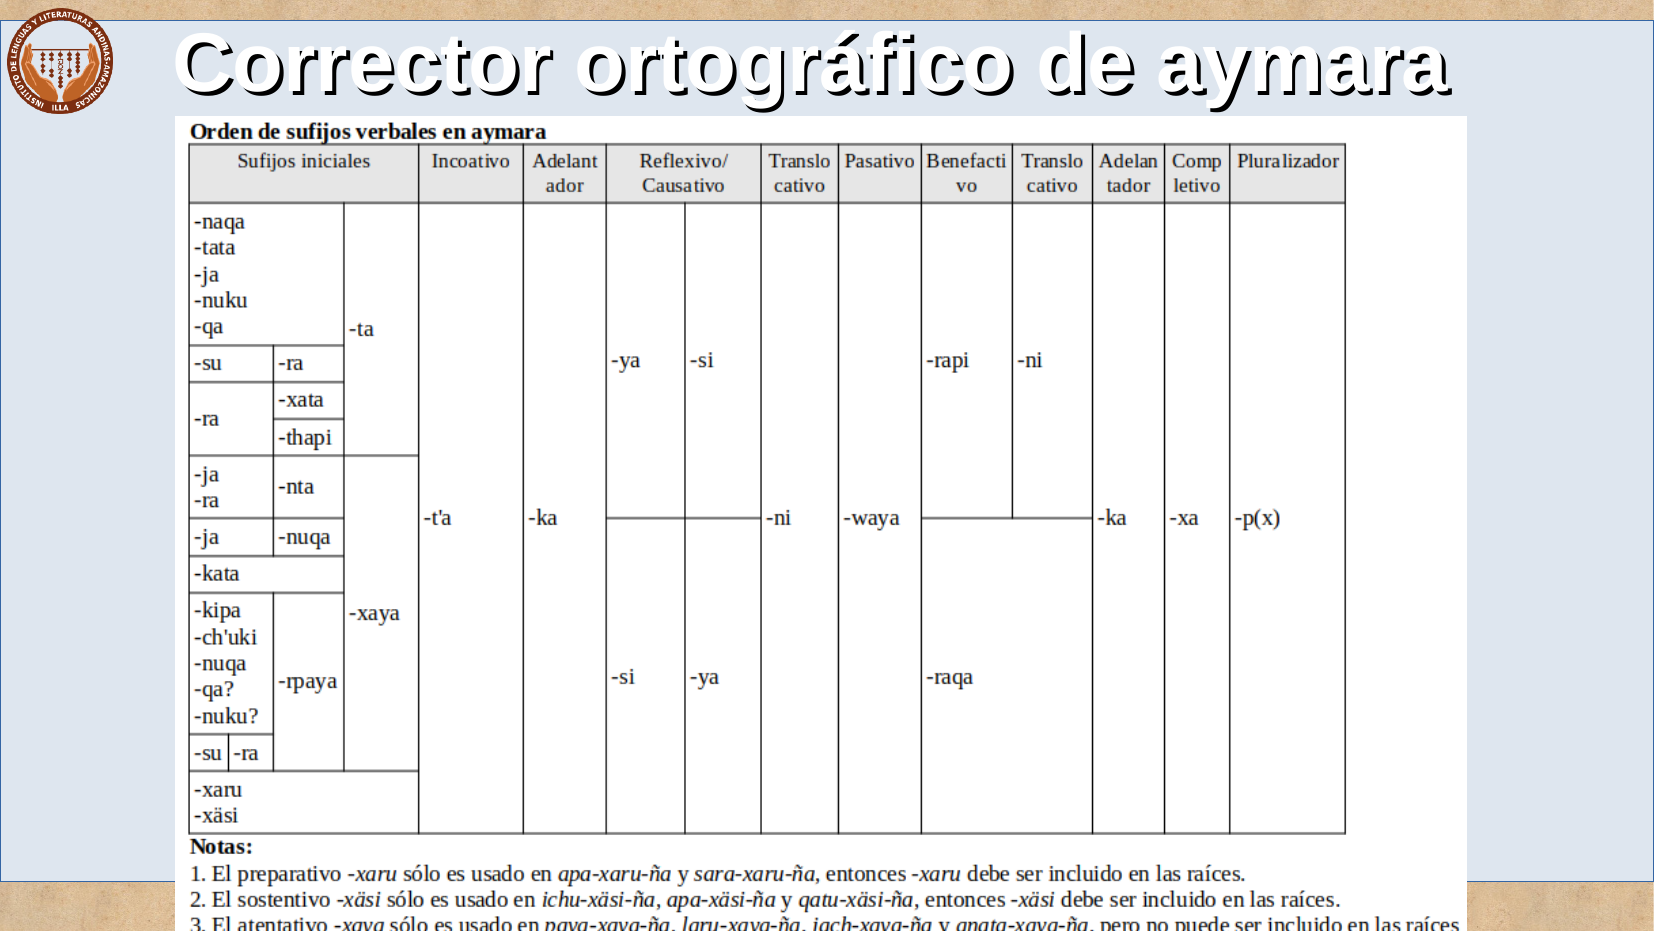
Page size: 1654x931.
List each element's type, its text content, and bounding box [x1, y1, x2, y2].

text_box Corrector ortográfico de aymara [157, 17, 1613, 200]
text_box [1467, 20, 1654, 882]
picture [0, 116, 1654, 931]
text_box [0, 20, 175, 882]
picture [0, 0, 1654, 114]
